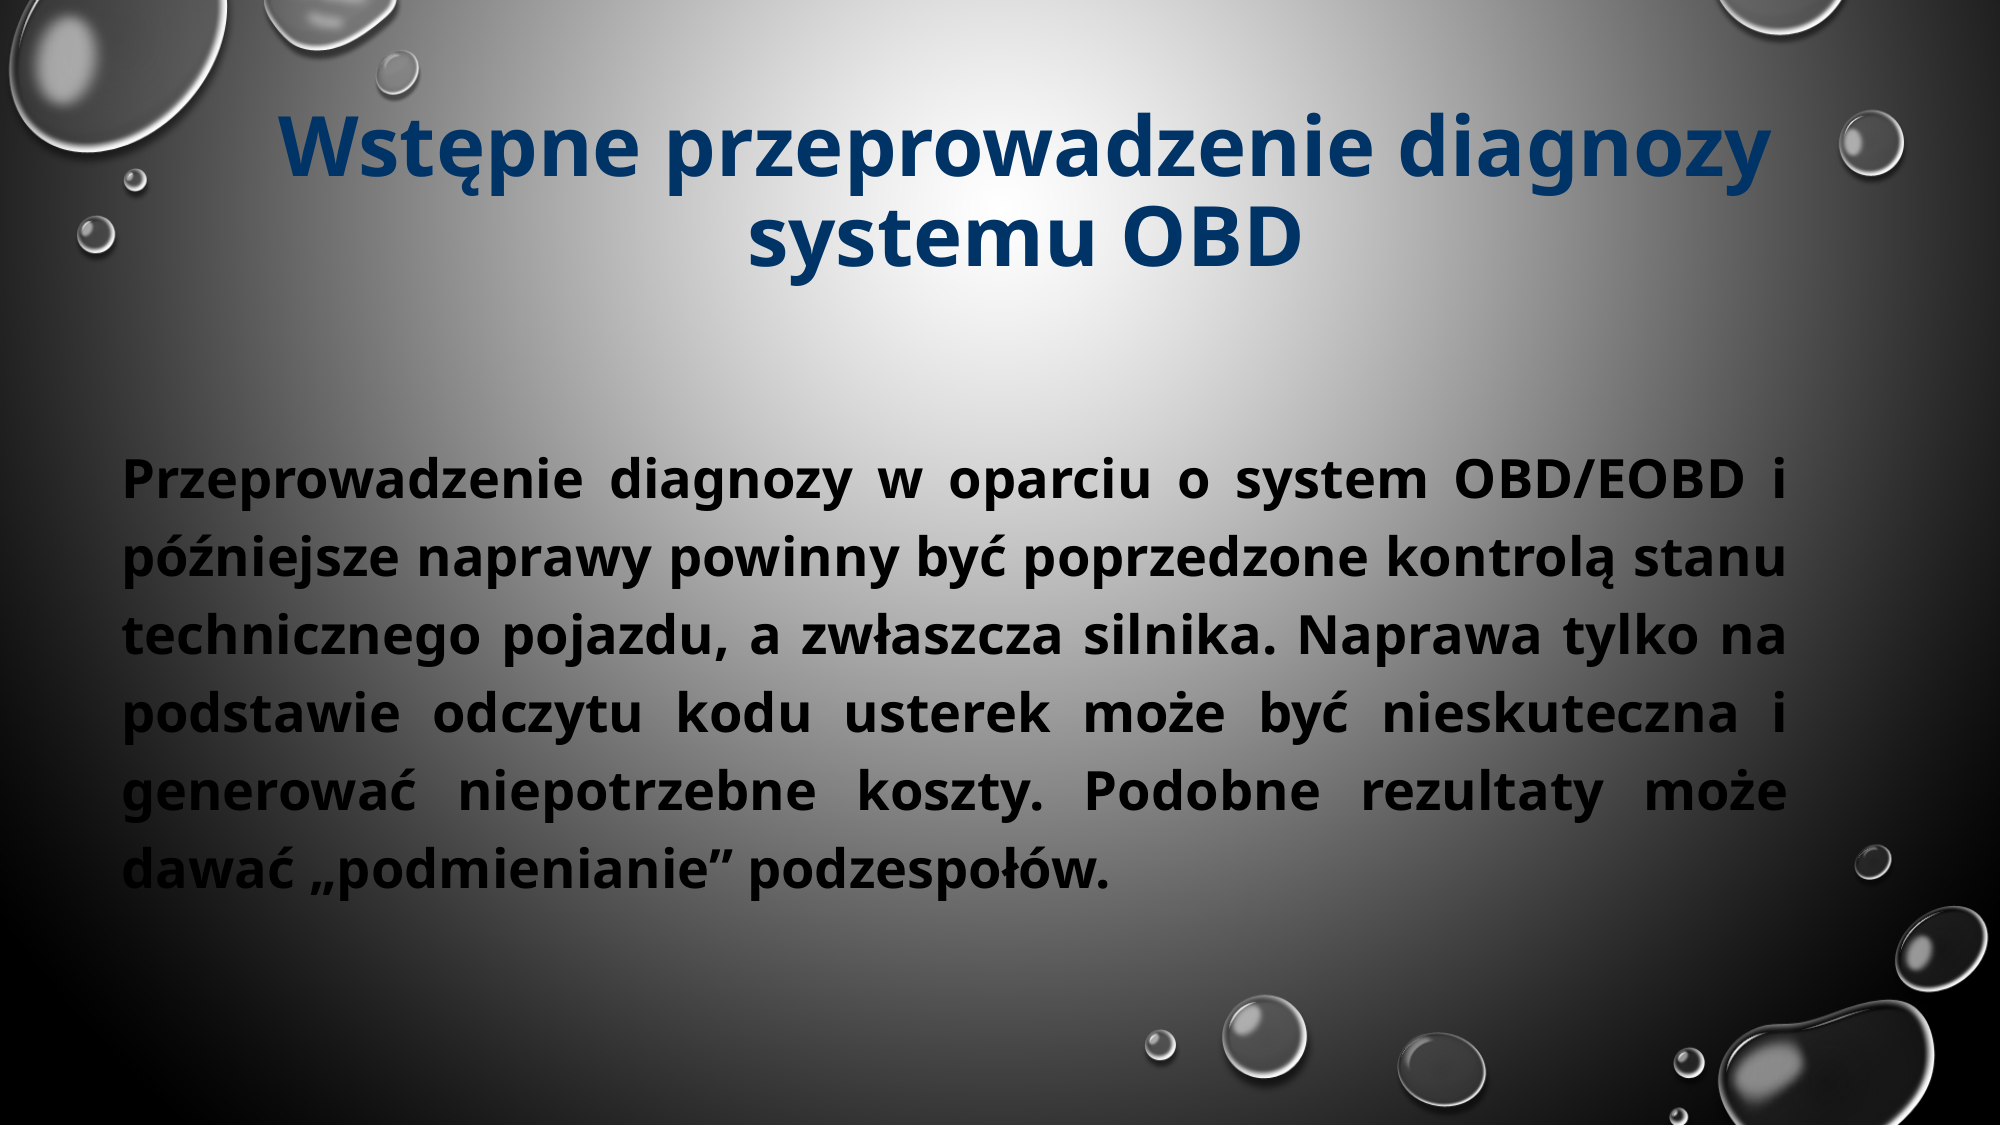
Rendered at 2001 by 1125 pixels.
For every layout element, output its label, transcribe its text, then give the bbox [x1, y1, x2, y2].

title Wstępne przeprowadzenie diagnozy systemu OBD [177, 96, 1876, 189]
list Przeprowadzenie diagnozy w oparciu o system OBD/EOBD i późniejsze naprawy powinny być poprzedzone kontrolą stanu technicznego pojazdu, a zwłaszcza silnika. Naprawa tylko na podstawie odczytu kodu usterek może być nieskuteczna i generować niepotrzebne koszty. Podobne rezultaty może dawać „podmienianie” podzespołów. [106, 423, 1805, 969]
